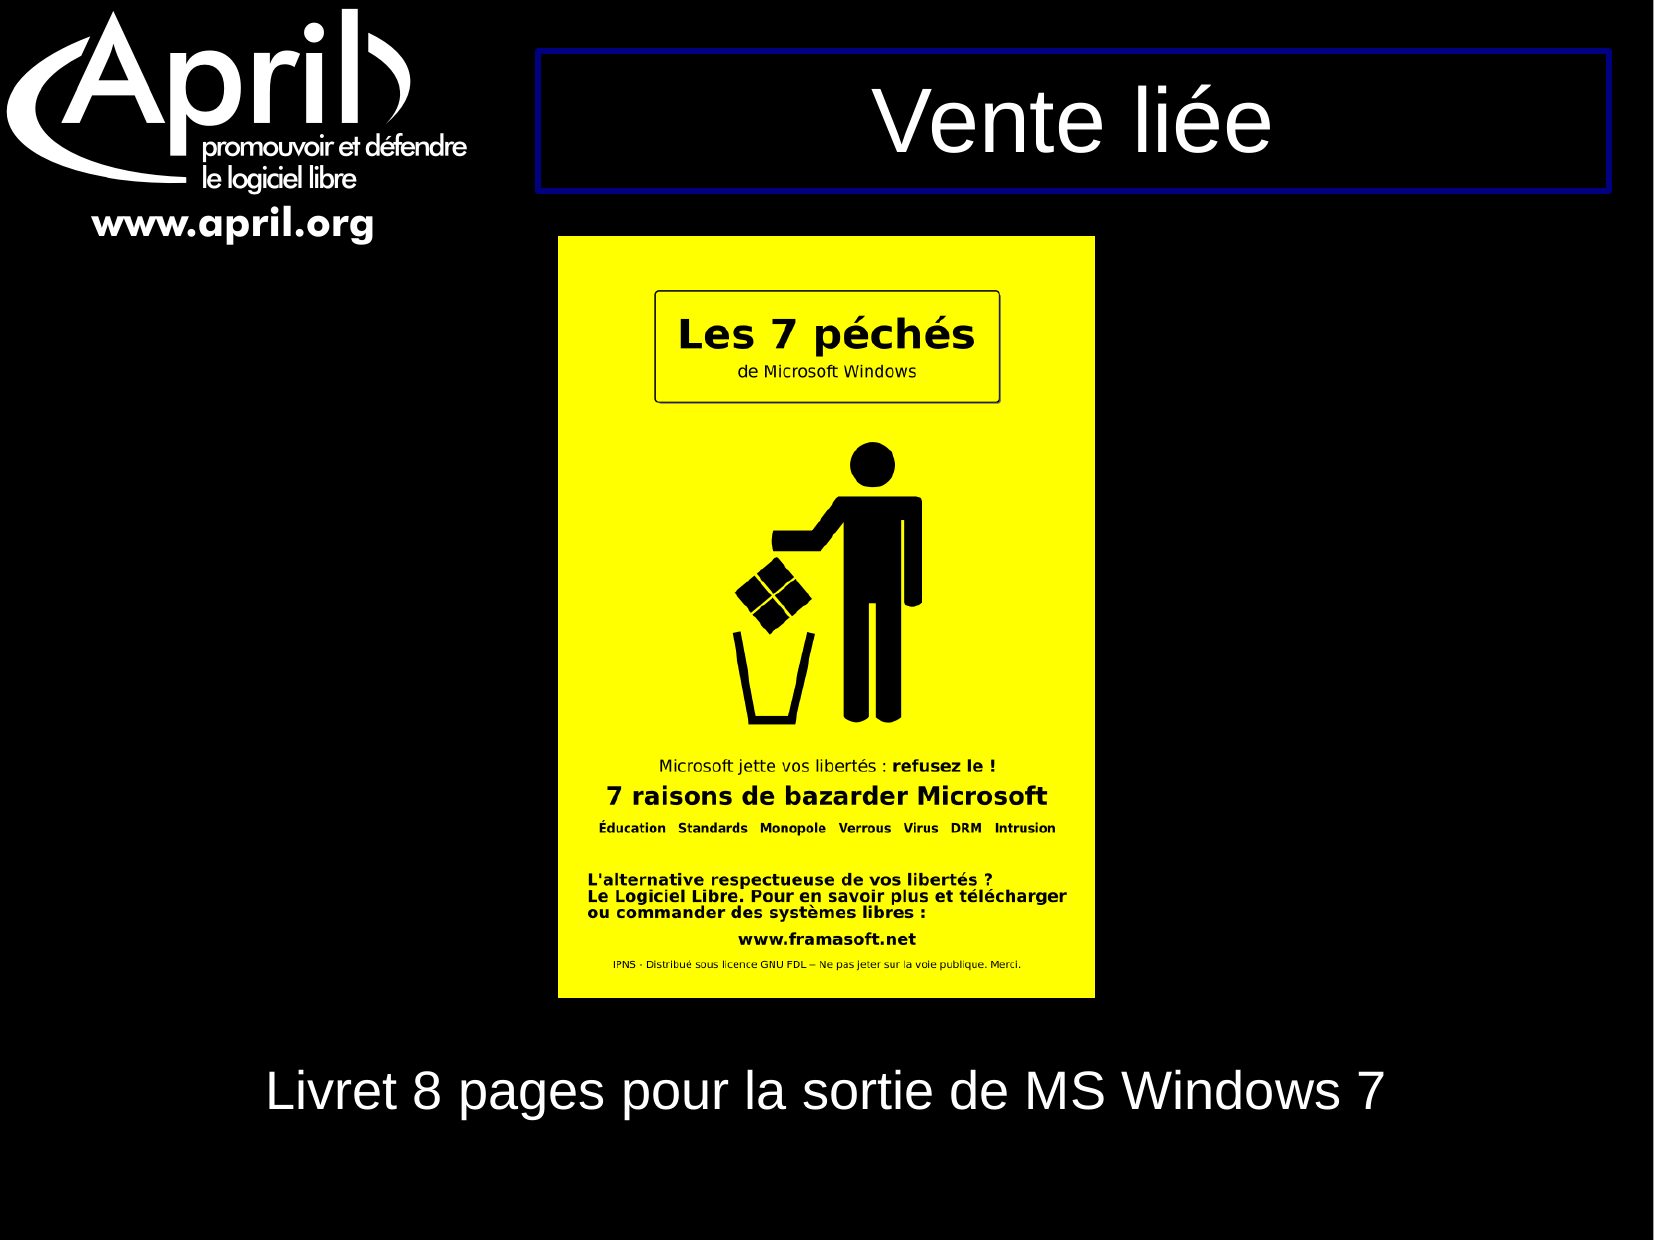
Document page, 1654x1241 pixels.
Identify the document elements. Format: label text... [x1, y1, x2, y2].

picture [558, 236, 1095, 998]
text_box Livret 8 pages pour la sortie de MS Windows 7 [229, 1052, 1425, 1135]
title Vente liée [537, 51, 1610, 191]
picture [0, 0, 473, 266]
